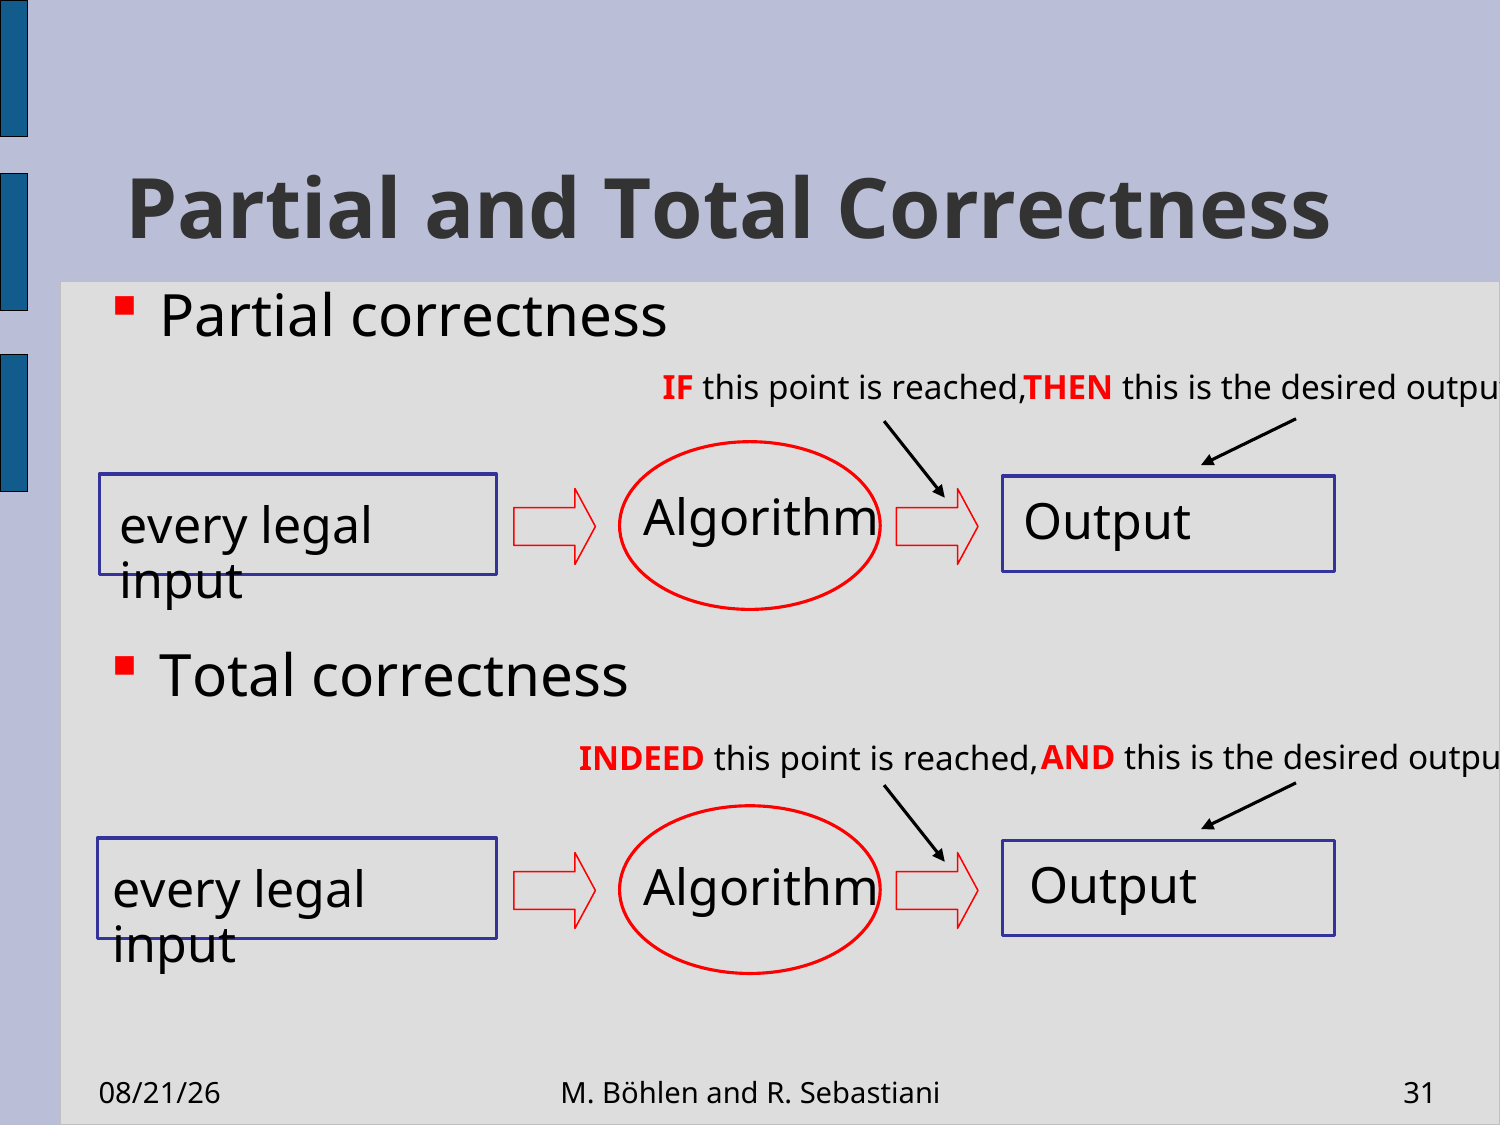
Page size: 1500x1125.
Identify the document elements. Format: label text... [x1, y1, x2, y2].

text_box INDEED this point is reached, [564, 731, 1017, 787]
text_box every legal input [104, 491, 518, 582]
text_box AND this is the desired output [1026, 730, 1471, 786]
text_box every legal input [97, 855, 512, 946]
text_box IF this point is reached, [648, 386, 1004, 417]
text_box Total correctness [22, 637, 1394, 746]
text_box THEN this is the desired output [1008, 360, 1476, 416]
text_box Algorithm [628, 484, 872, 560]
text_box Output [1014, 851, 1334, 942]
text_box Output [1008, 487, 1328, 578]
text_box Partial correctness [22, 277, 1395, 386]
text_box Algorithm [628, 853, 872, 929]
title Partial and Total Correctness [110, 67, 1392, 271]
